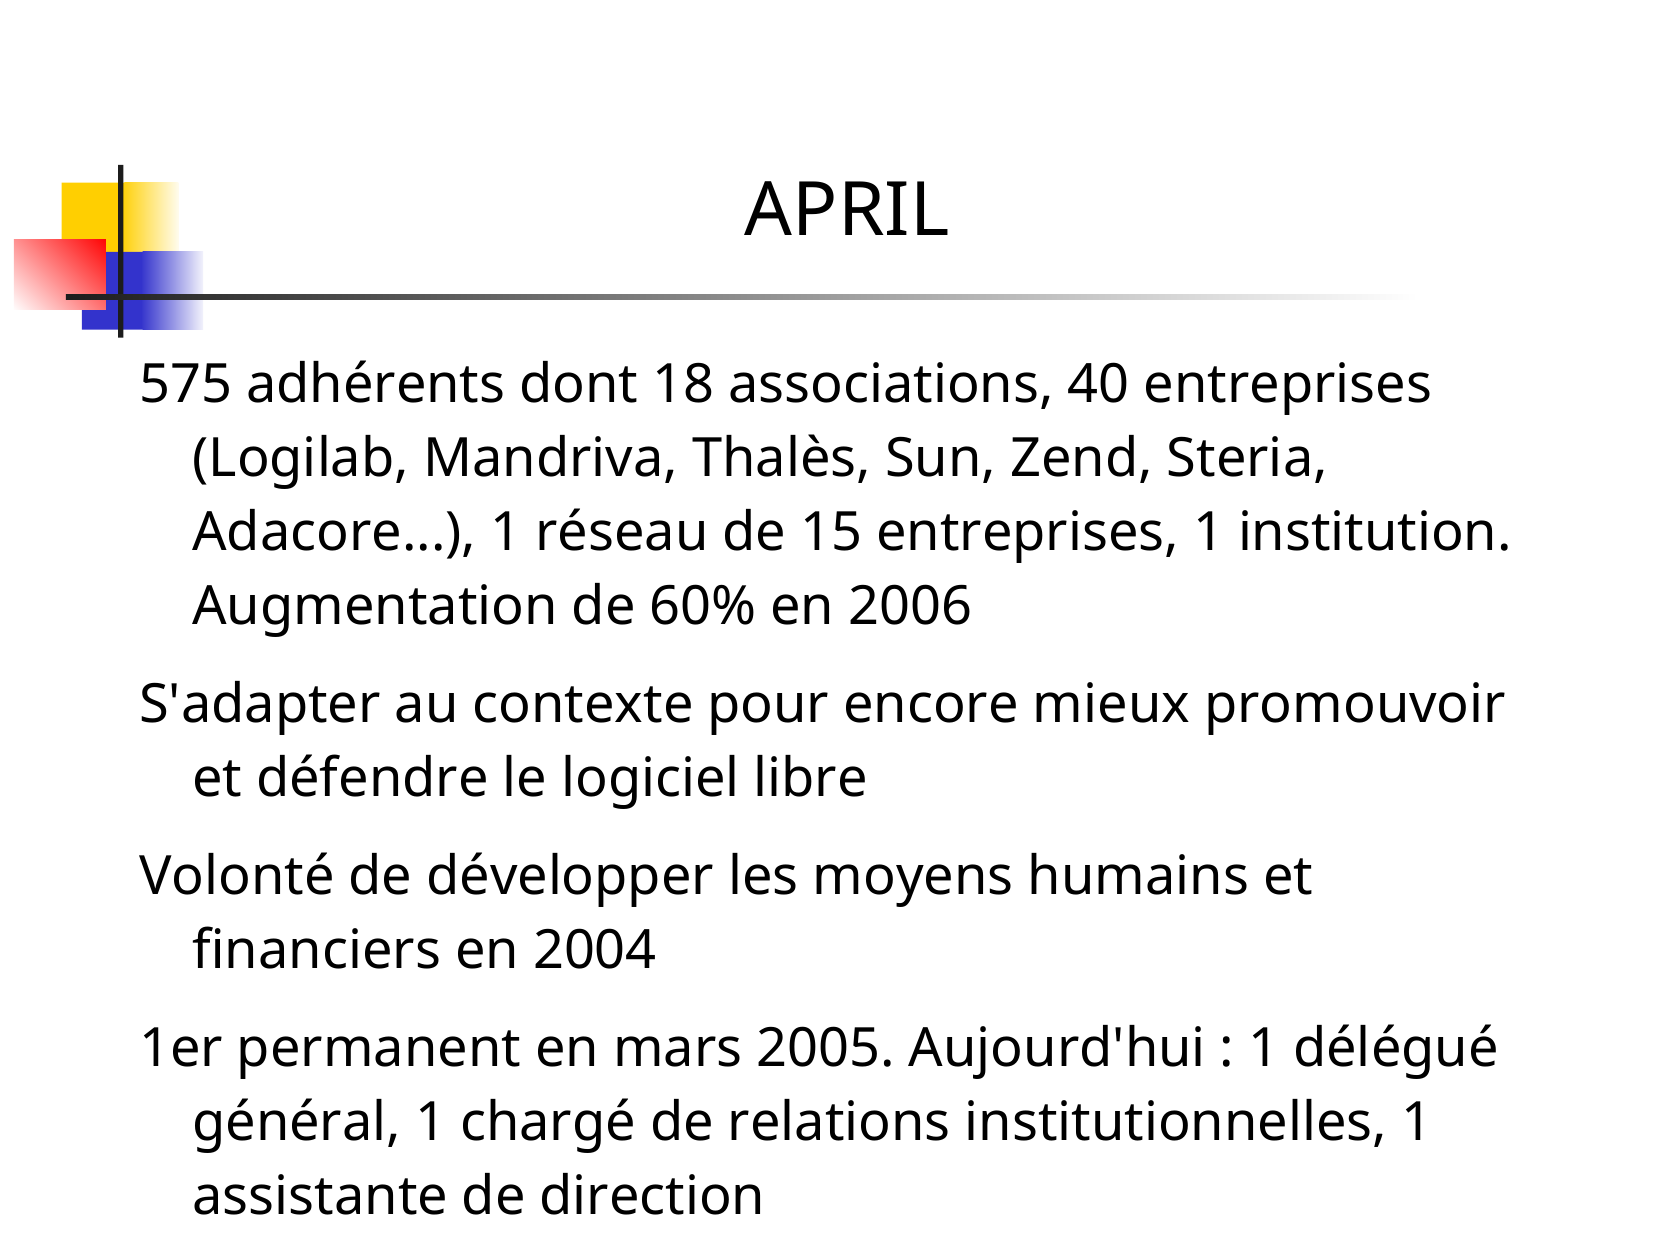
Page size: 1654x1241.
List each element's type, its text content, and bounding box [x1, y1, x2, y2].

list 575 adhérents dont 18 associations, 40 entreprises (Logilab, Mandriva, Thalès, Sun, Zend, Steria, Adacore...), 1 réseau de 15 entreprises, 1 institution. Augmentation de 60% en 2006 S'adapter au contexte pour encore mieux promouvoir et défendre le logiciel libre Volonté de développer les moyens humains et financiers en 2004 1er permanent en mars 2005. Aujourd'hui : 1 délégué général, 1 chargé de relations institutionnelles, 1 assistante de direction [121, 344, 1534, 1209]
title APRIL [121, 110, 1534, 303]
